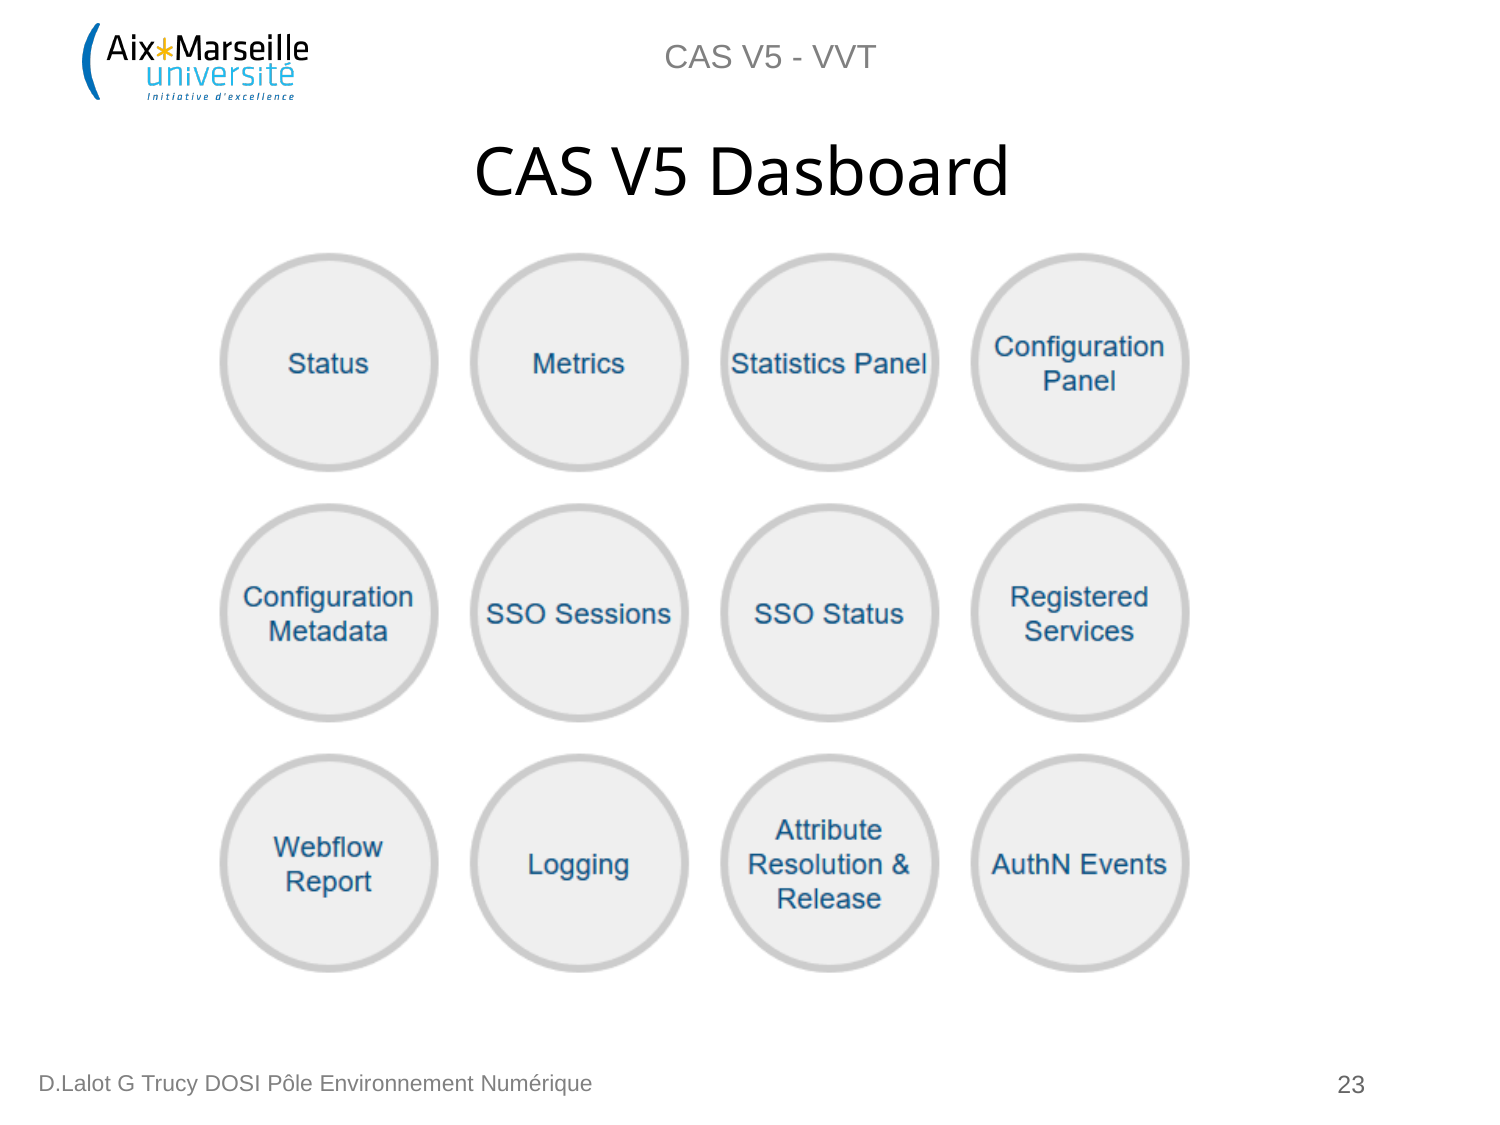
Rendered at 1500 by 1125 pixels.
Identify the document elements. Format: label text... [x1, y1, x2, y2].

picture [212, 236, 1215, 998]
title CAS V5 Dasboard [67, 75, 1418, 264]
picture [82, 23, 308, 75]
